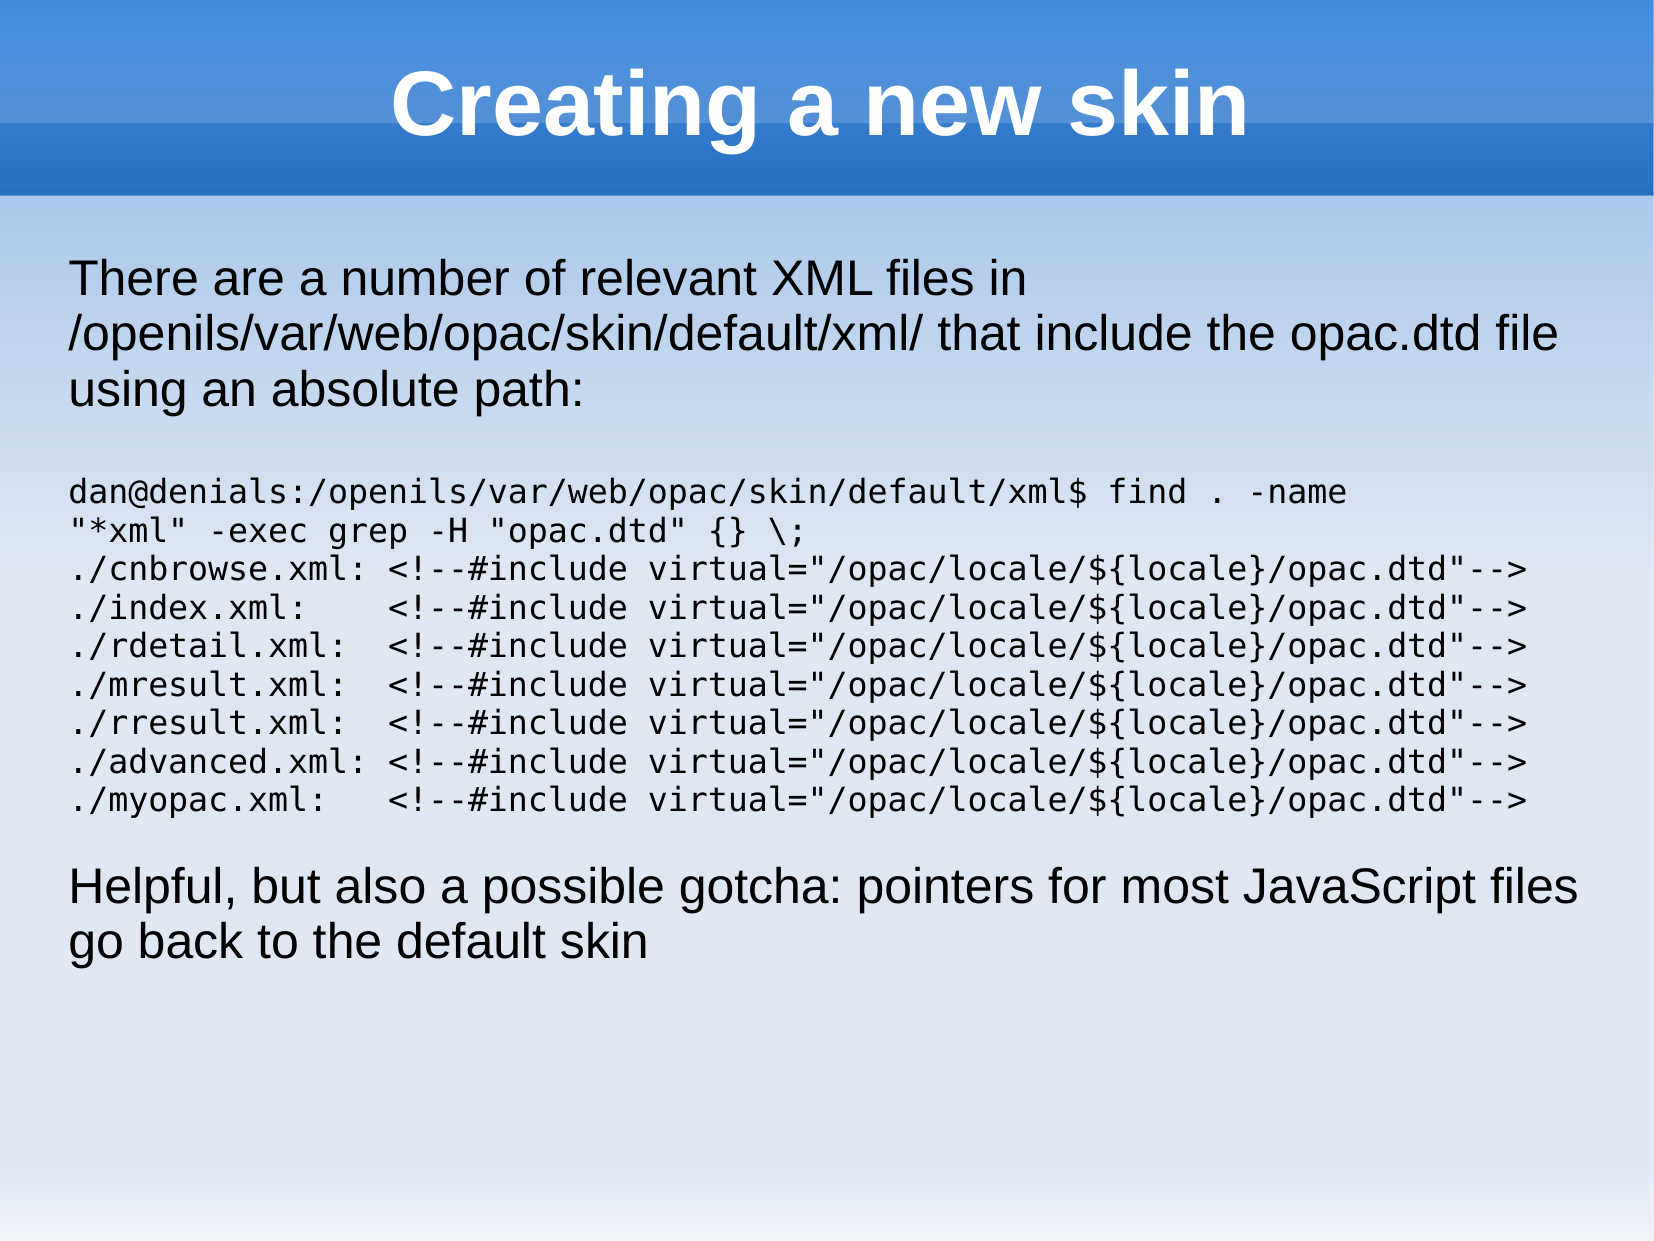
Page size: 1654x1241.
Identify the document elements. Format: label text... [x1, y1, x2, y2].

text_box There are a number of relevant XML files in /openils/var/web/opac/skin/default/xml/ that include the opac.dtd file using an absolute path: dan@denials:/openils/var/web/opac/skin/default/xml$ find . -name "*xml" -exec grep -H "opac.dtd" {} \; ./cnbrowse.xml: <!--#include virtual="/opac/locale/${locale}/opac.dtd"--> ./index.xml: <!--#include virtual="/opac/locale/${locale}/opac.dtd"--> ./rdetail.xml: <!--#include virtual="/opac/locale/${locale}/opac.dtd"--> ./mresult.xml: <!--#include virtual="/opac/locale/${locale}/opac.dtd"--> ./rresult.xml: <!--#include virtual="/opac/locale/${locale}/opac.dtd"--> ./advanced.xml: <!--#include virtual="/opac/locale/${locale}/opac.dtd"--> ./myopac.xml: <!--#include virtual="/opac/locale/${locale}/opac.dtd"--> Helpful, but also a possible gotcha: pointers for most JavaScript files go back to the default skin [53, 242, 1625, 977]
title Creating a new skin [76, 7, 1565, 200]
picture [0, 0, 1654, 1241]
